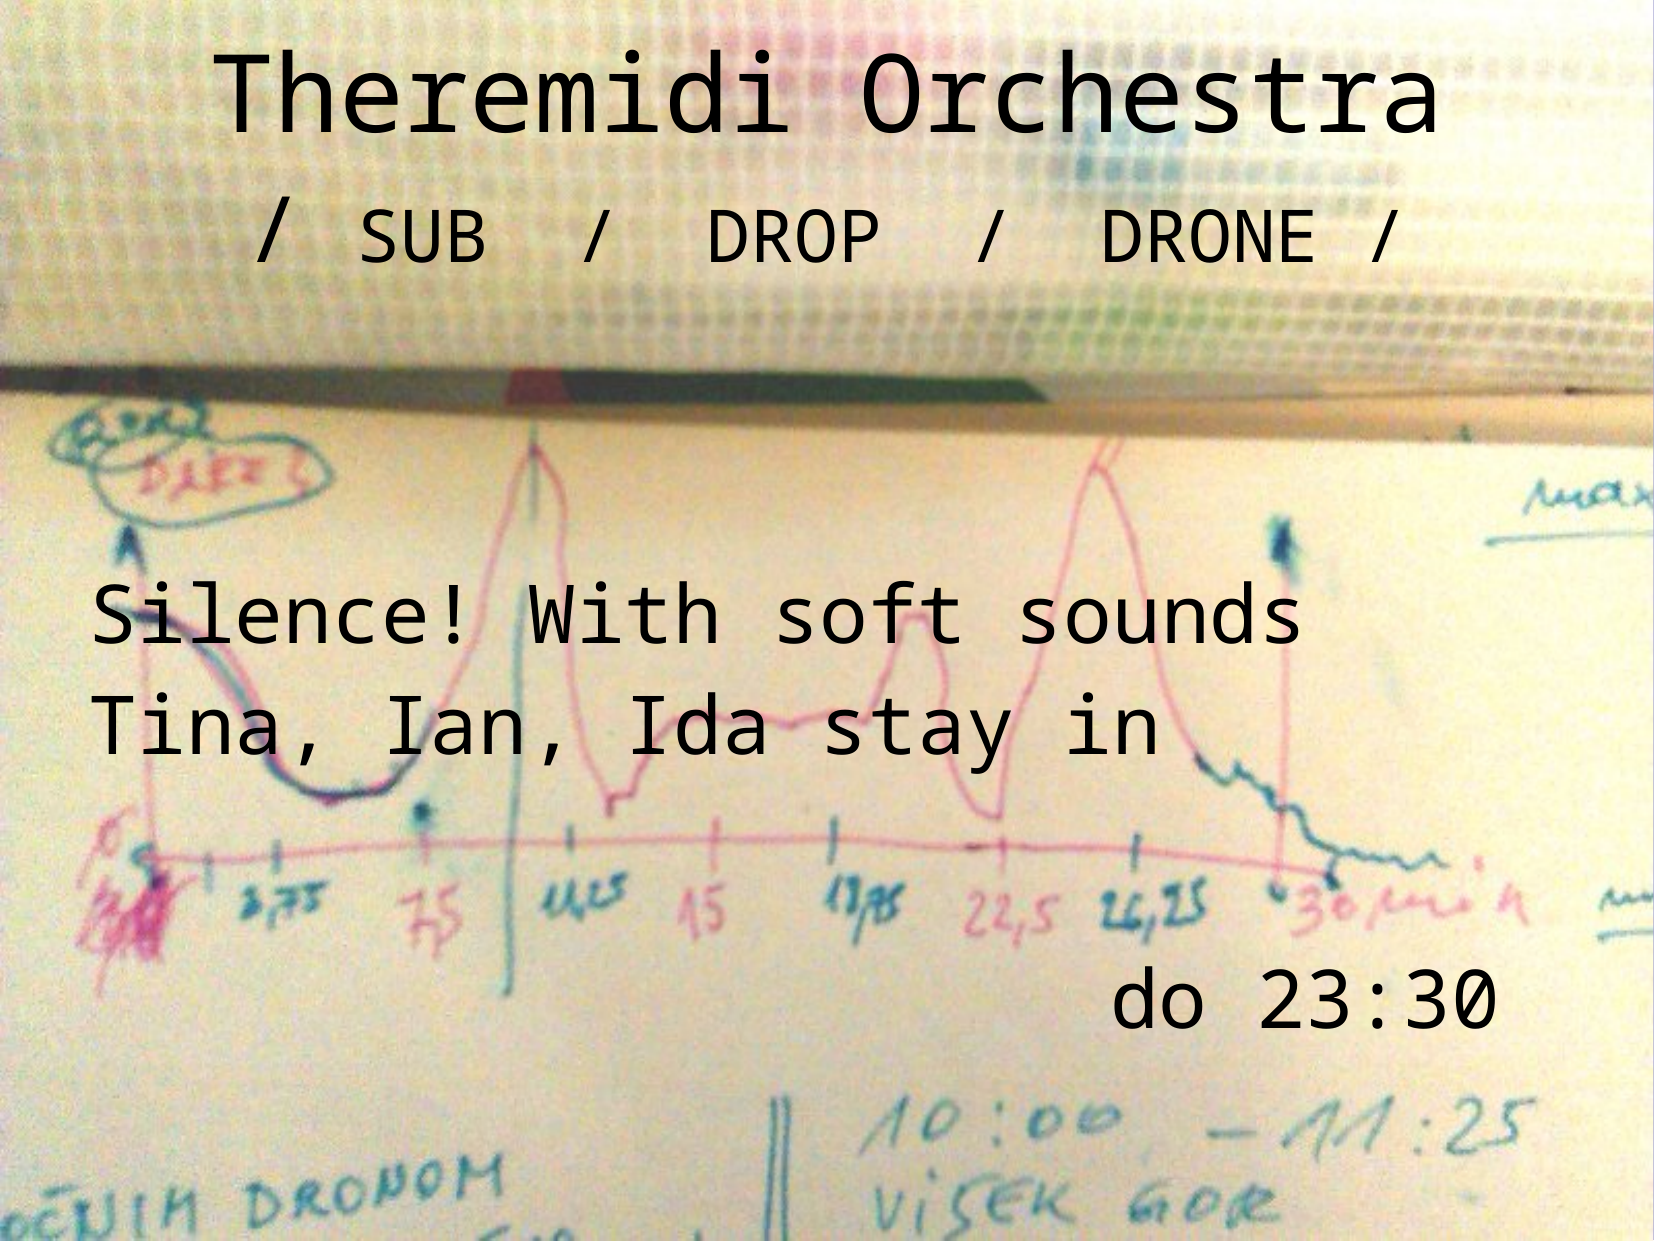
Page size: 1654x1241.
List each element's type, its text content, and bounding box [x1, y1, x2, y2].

picture [0, 0, 1654, 1241]
text_box do 23:30 [1110, 900, 1620, 1096]
text_box Silence! With soft sounds Tina, Ian, Ida stay in [88, 272, 1566, 1063]
title Theremidi Orchestra / SUB / DROP / DRONE / [82, 46, 1571, 260]
